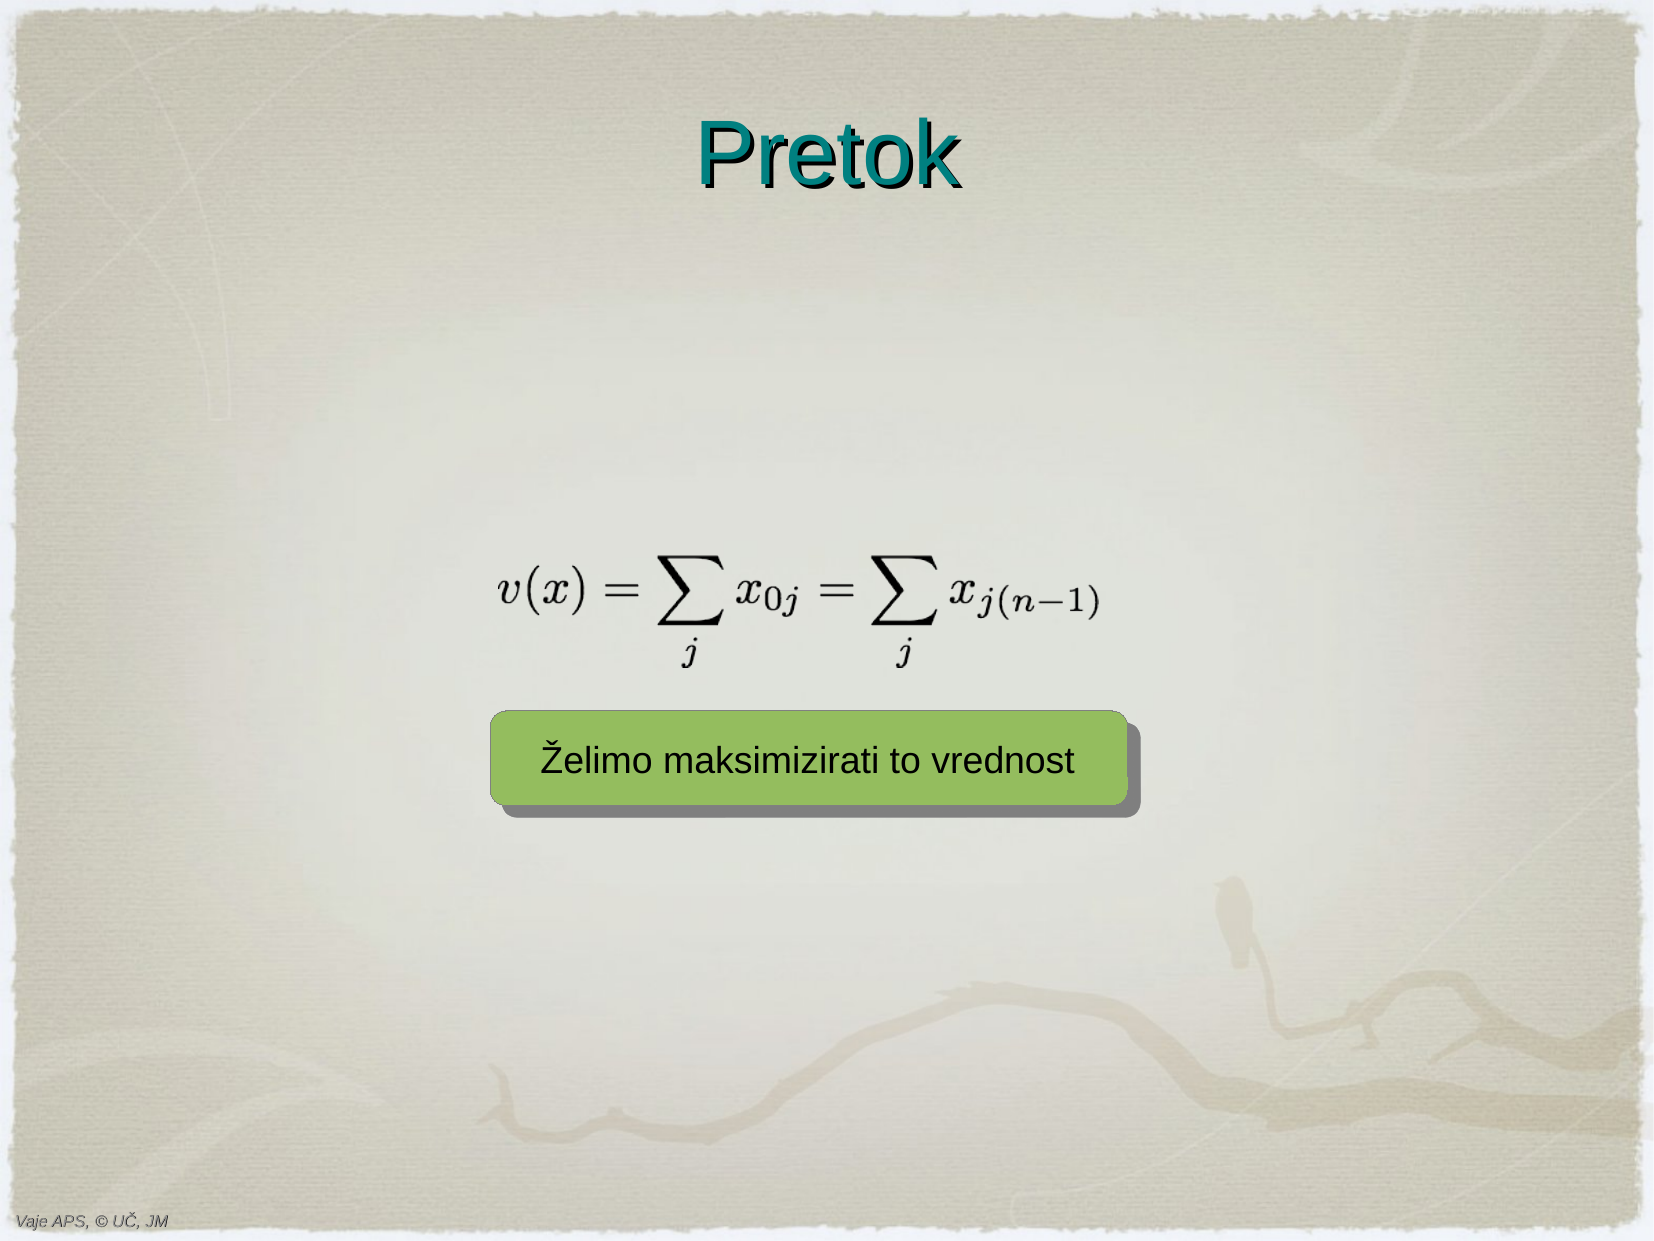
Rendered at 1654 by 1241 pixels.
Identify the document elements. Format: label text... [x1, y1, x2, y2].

title Pretok [82, 49, 1571, 257]
picture [0, 0, 1654, 1241]
text_box Želimo maksimizirati to vrednost [525, 732, 1091, 790]
text_box [490, 710, 1129, 806]
